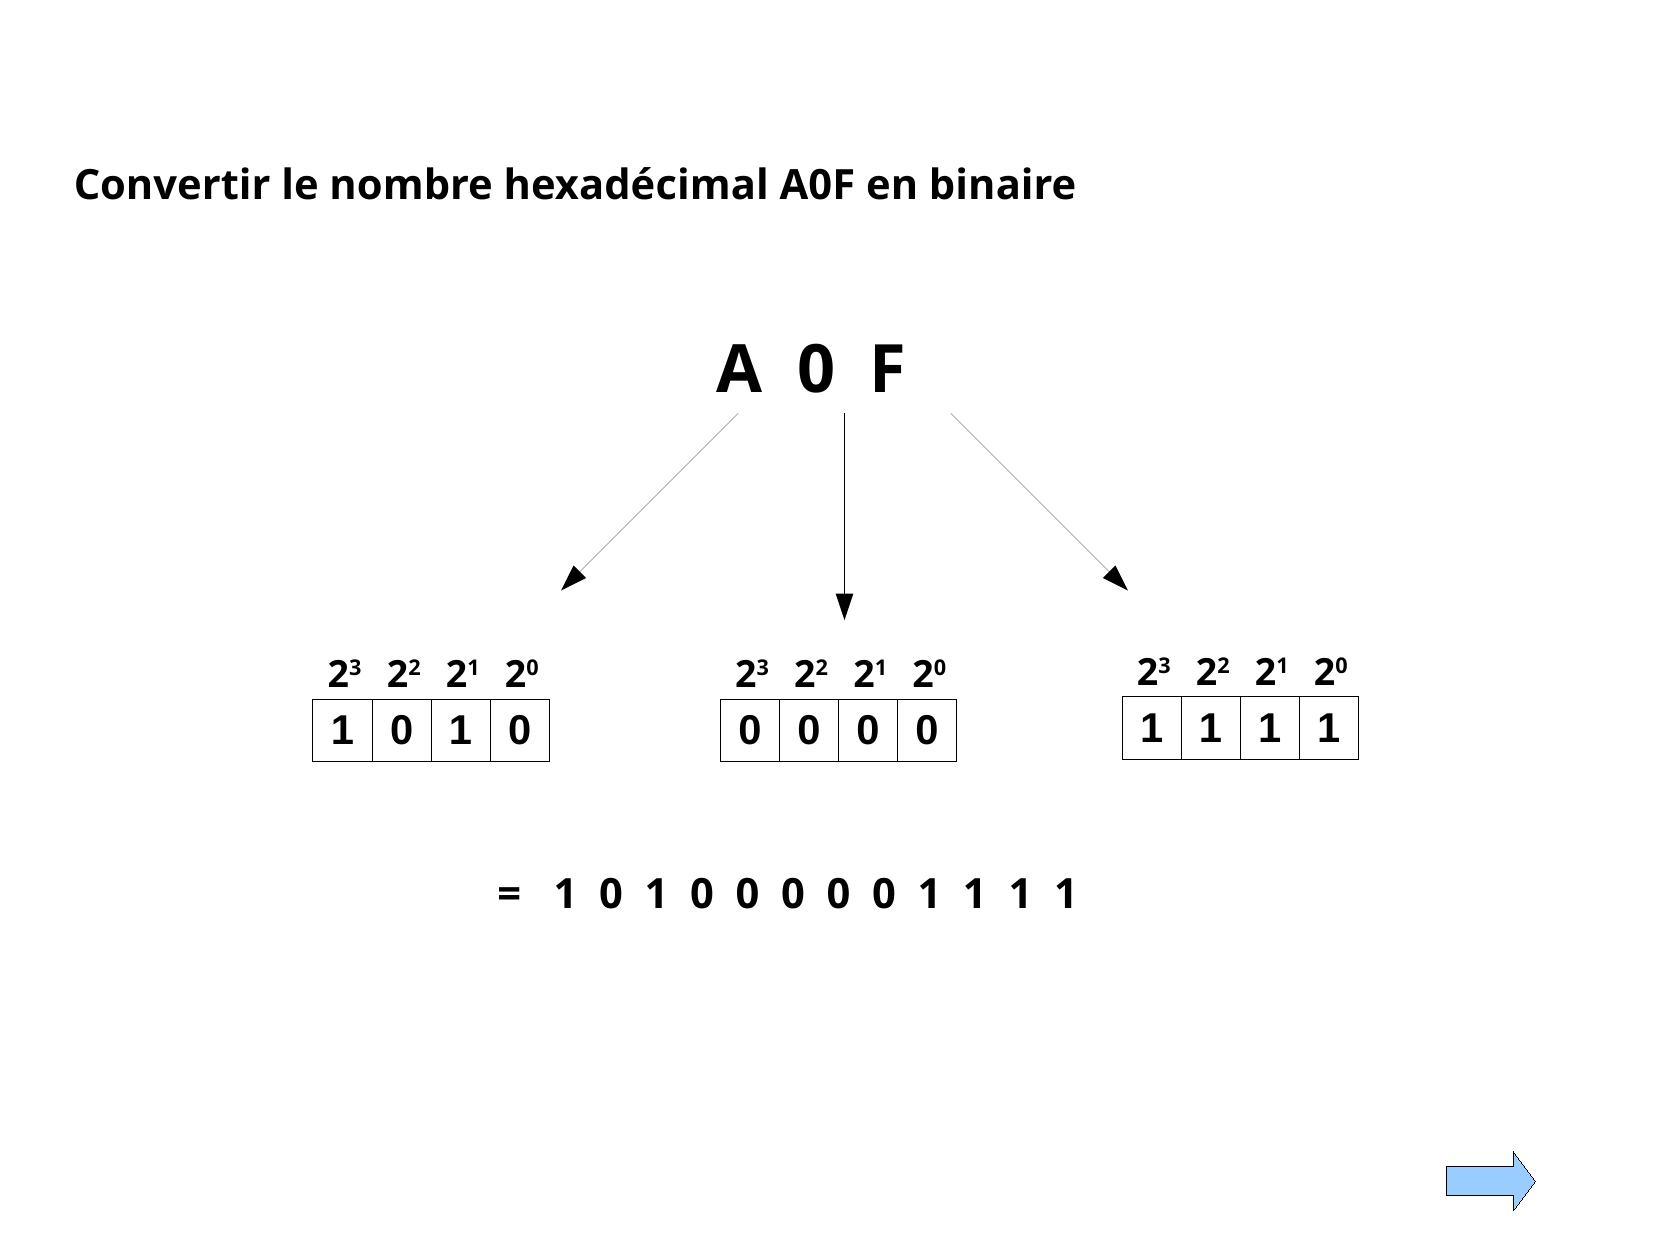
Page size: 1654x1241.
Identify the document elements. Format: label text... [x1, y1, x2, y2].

text_box 0 [720, 701, 779, 762]
text_box 20 [1299, 637, 1388, 727]
text_box 22 [402, 640, 461, 701]
text_box 1 [1240, 698, 1299, 760]
text_box 21 [1270, 637, 1329, 698]
text_box 20 [490, 640, 579, 730]
text_box 22 [1211, 637, 1270, 698]
text_box 21 [461, 640, 520, 701]
text_box [1446, 1151, 1536, 1211]
text_box 20 [897, 640, 987, 730]
text_box A 0 F [684, 313, 1063, 410]
text_box 0 [838, 701, 897, 762]
text_box 0 [897, 730, 957, 762]
text_box Convertir le nombre hexadécimal A0F en binaire [59, 147, 1506, 264]
text_box 0 [779, 701, 838, 762]
text_box 1 [312, 701, 372, 762]
text_box 21 [869, 640, 928, 701]
text_box 1 [431, 701, 490, 762]
text_box 23 [312, 640, 402, 701]
text_box 23 [720, 640, 809, 701]
text_box 0 [372, 701, 431, 762]
text_box 1 [1122, 698, 1181, 760]
text_box 1 [1181, 698, 1240, 760]
text_box 23 [1122, 637, 1211, 698]
text_box 1 [1299, 727, 1359, 760]
text_box = 1 0 1 0 0 0 0 0 1 1 1 1 [383, 856, 1182, 922]
text_box 0 [490, 730, 550, 762]
text_box 22 [809, 640, 869, 701]
